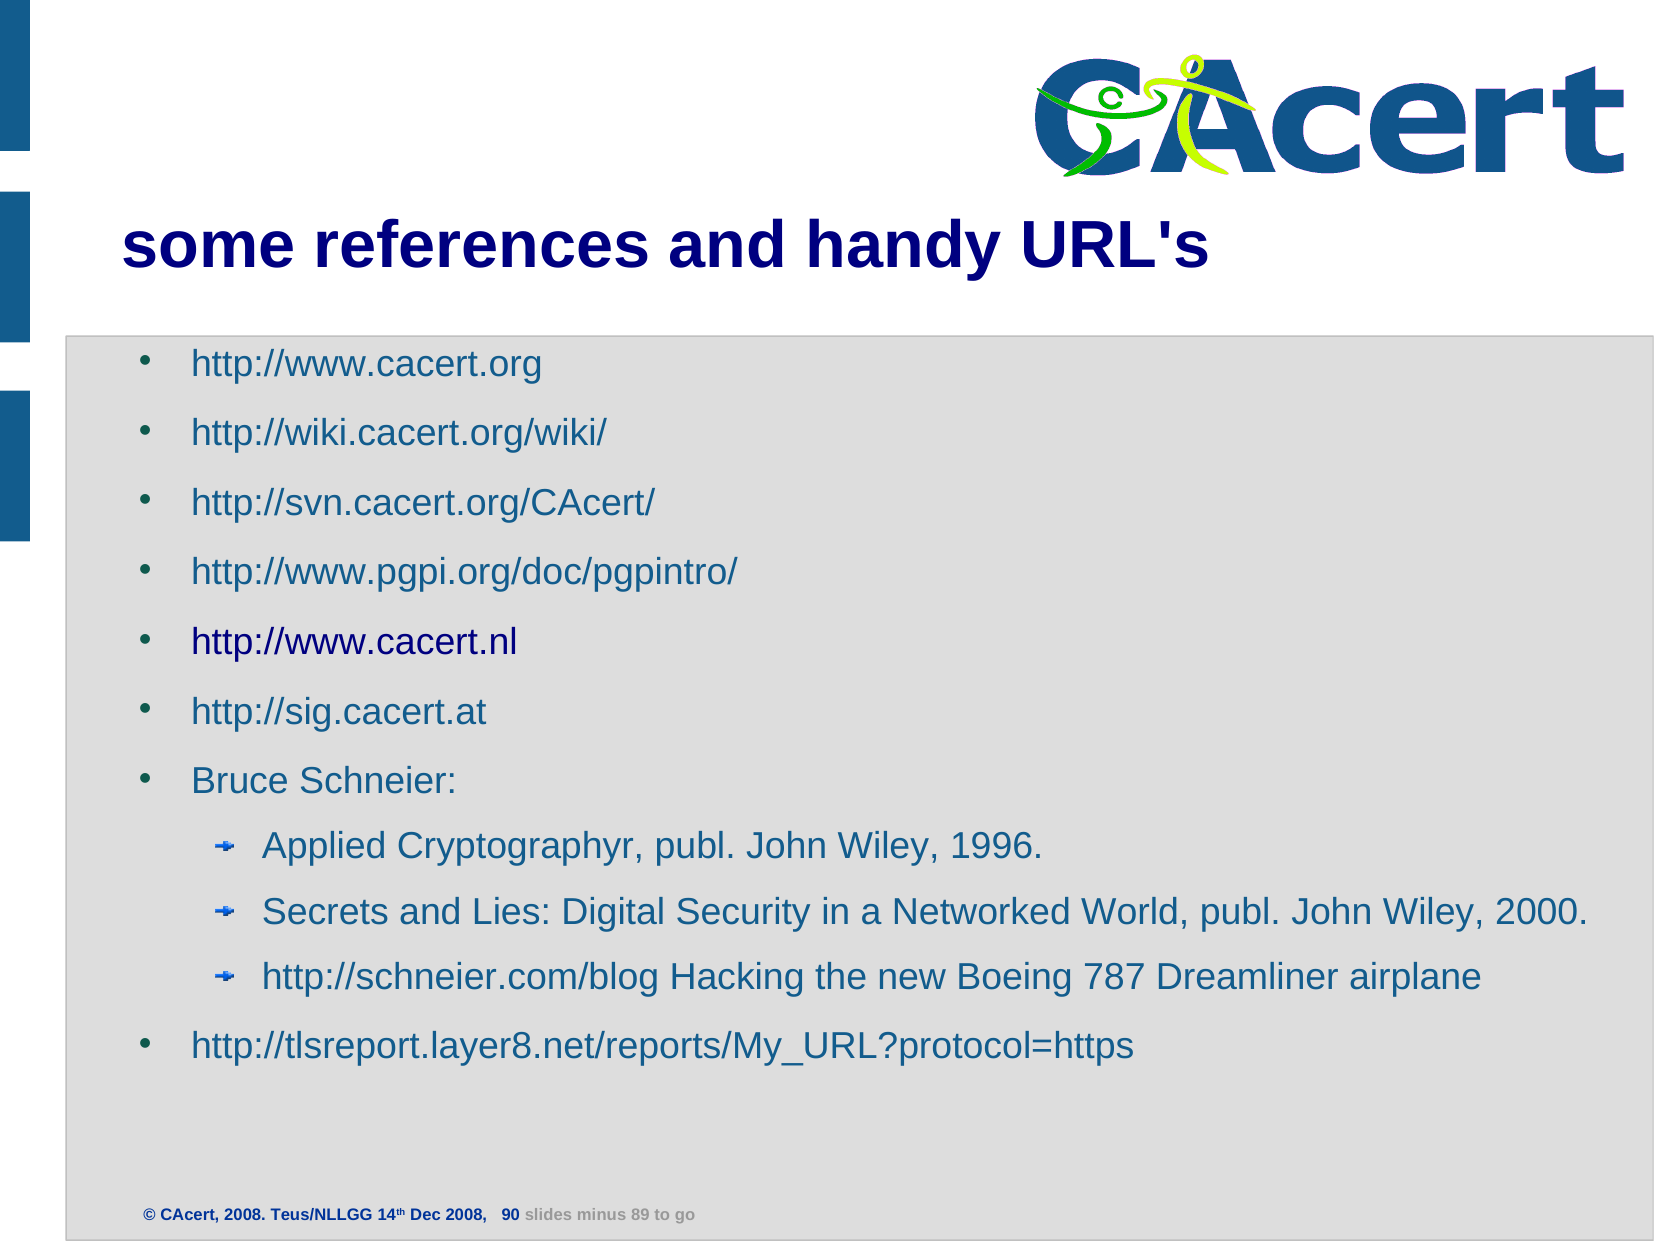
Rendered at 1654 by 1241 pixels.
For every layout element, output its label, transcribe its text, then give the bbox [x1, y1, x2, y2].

list http://www.cacert.org http://wiki.cacert.org/wiki/ http://svn.cacert.org/CAcert/ http://www.pgpi.org/doc/pgpintro/ http://www.cacert.nl http://sig.cacert.at Bruce Schneier: Applied Cryptographyr, publ. John Wiley, 1996. Secrets and Lies: Digital Security in a Networked World, publ. John Wiley, 2000. http://schneier.com/blog Hacking the new Boeing 787 Dreamliner airplane http://tlsreport.layer8.net/reports/My_URL?protocol=https [121, 344, 1595, 1152]
picture [1033, 53, 1625, 178]
title some references and handy URL's [121, 177, 1533, 316]
